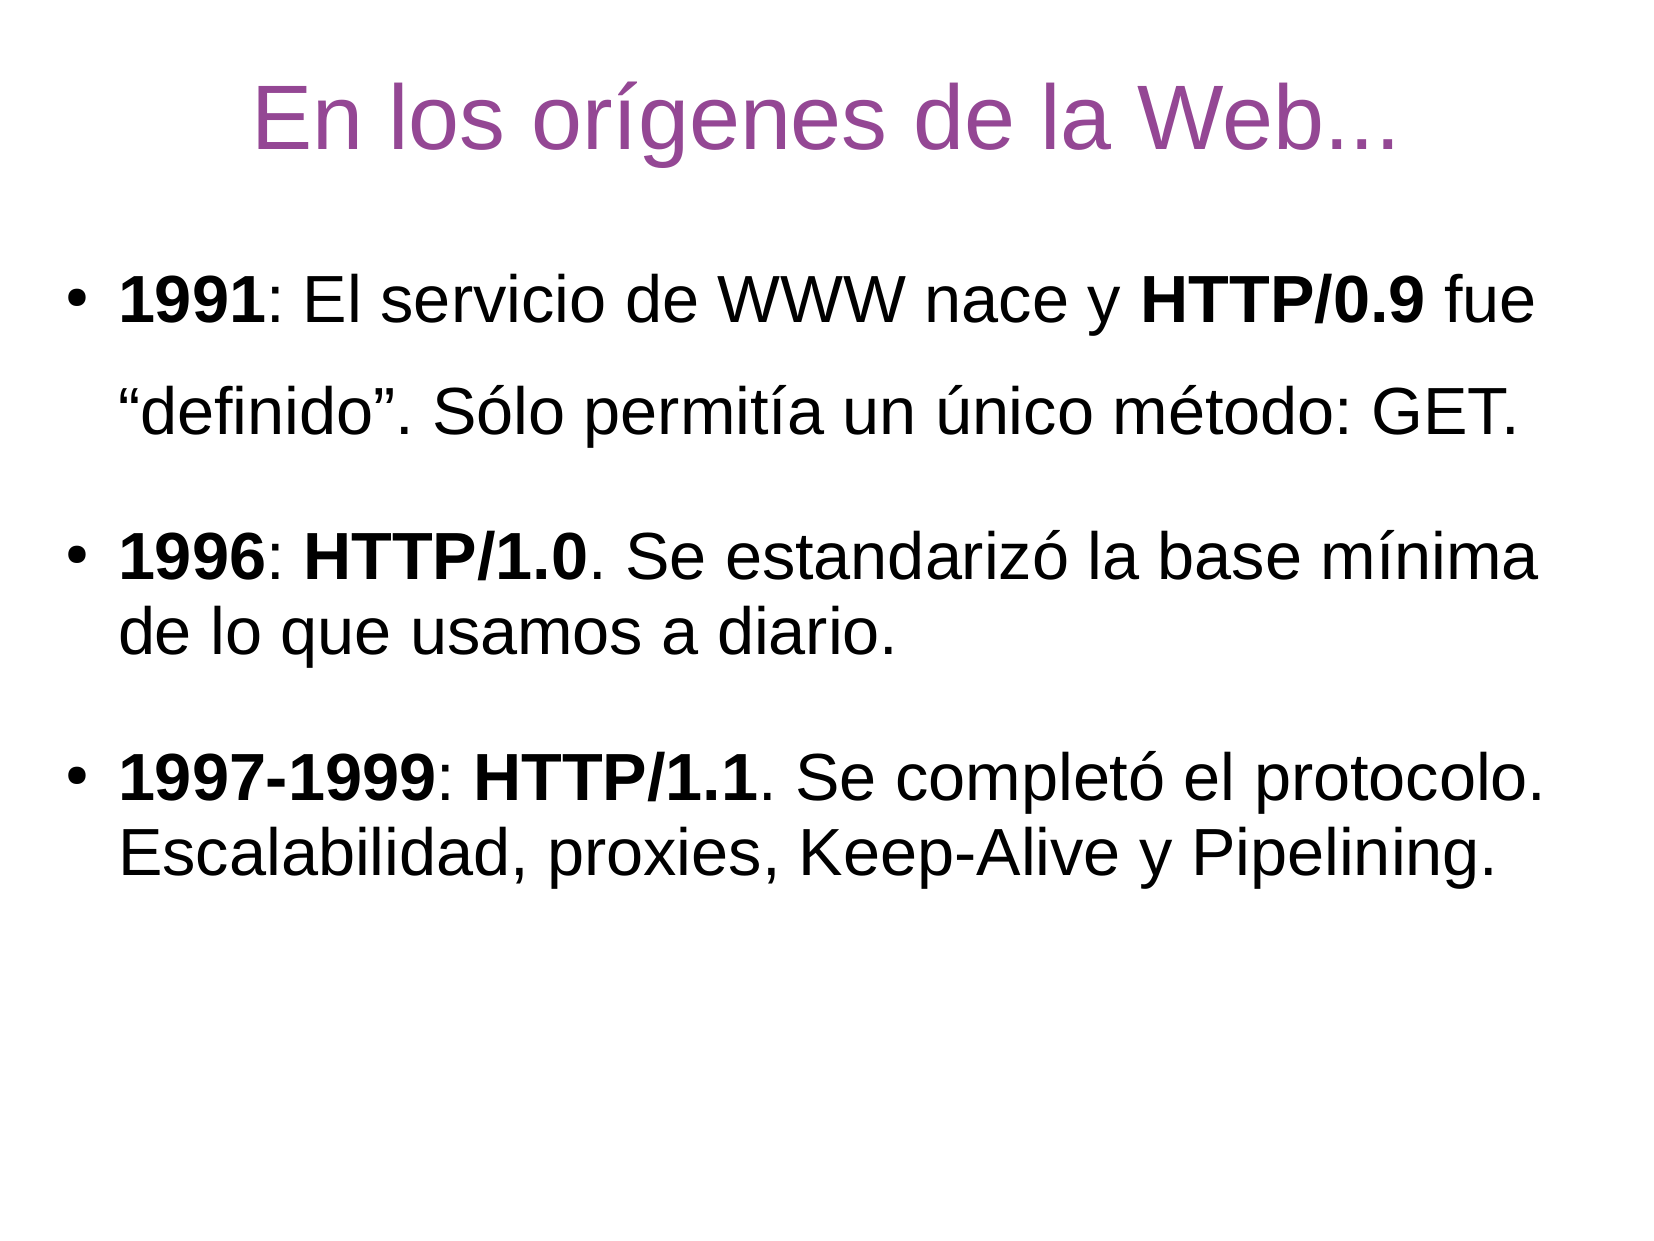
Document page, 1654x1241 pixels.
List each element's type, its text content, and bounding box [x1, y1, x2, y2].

title En los orígenes de la Web... [82, 13, 1571, 222]
list 1991: El servicio de WWW nace y HTTP/0.9 fue “definido”. Sólo permitía un único método: GET. 1996: HTTP/1.0. Se estandarizó la base mínima de lo que usamos a diario. 1997-1999: HTTP/1.1. Se completó el protocolo. Escalabilidad, proxies, Keep-Alive y Pipelining. [47, 224, 1630, 1217]
